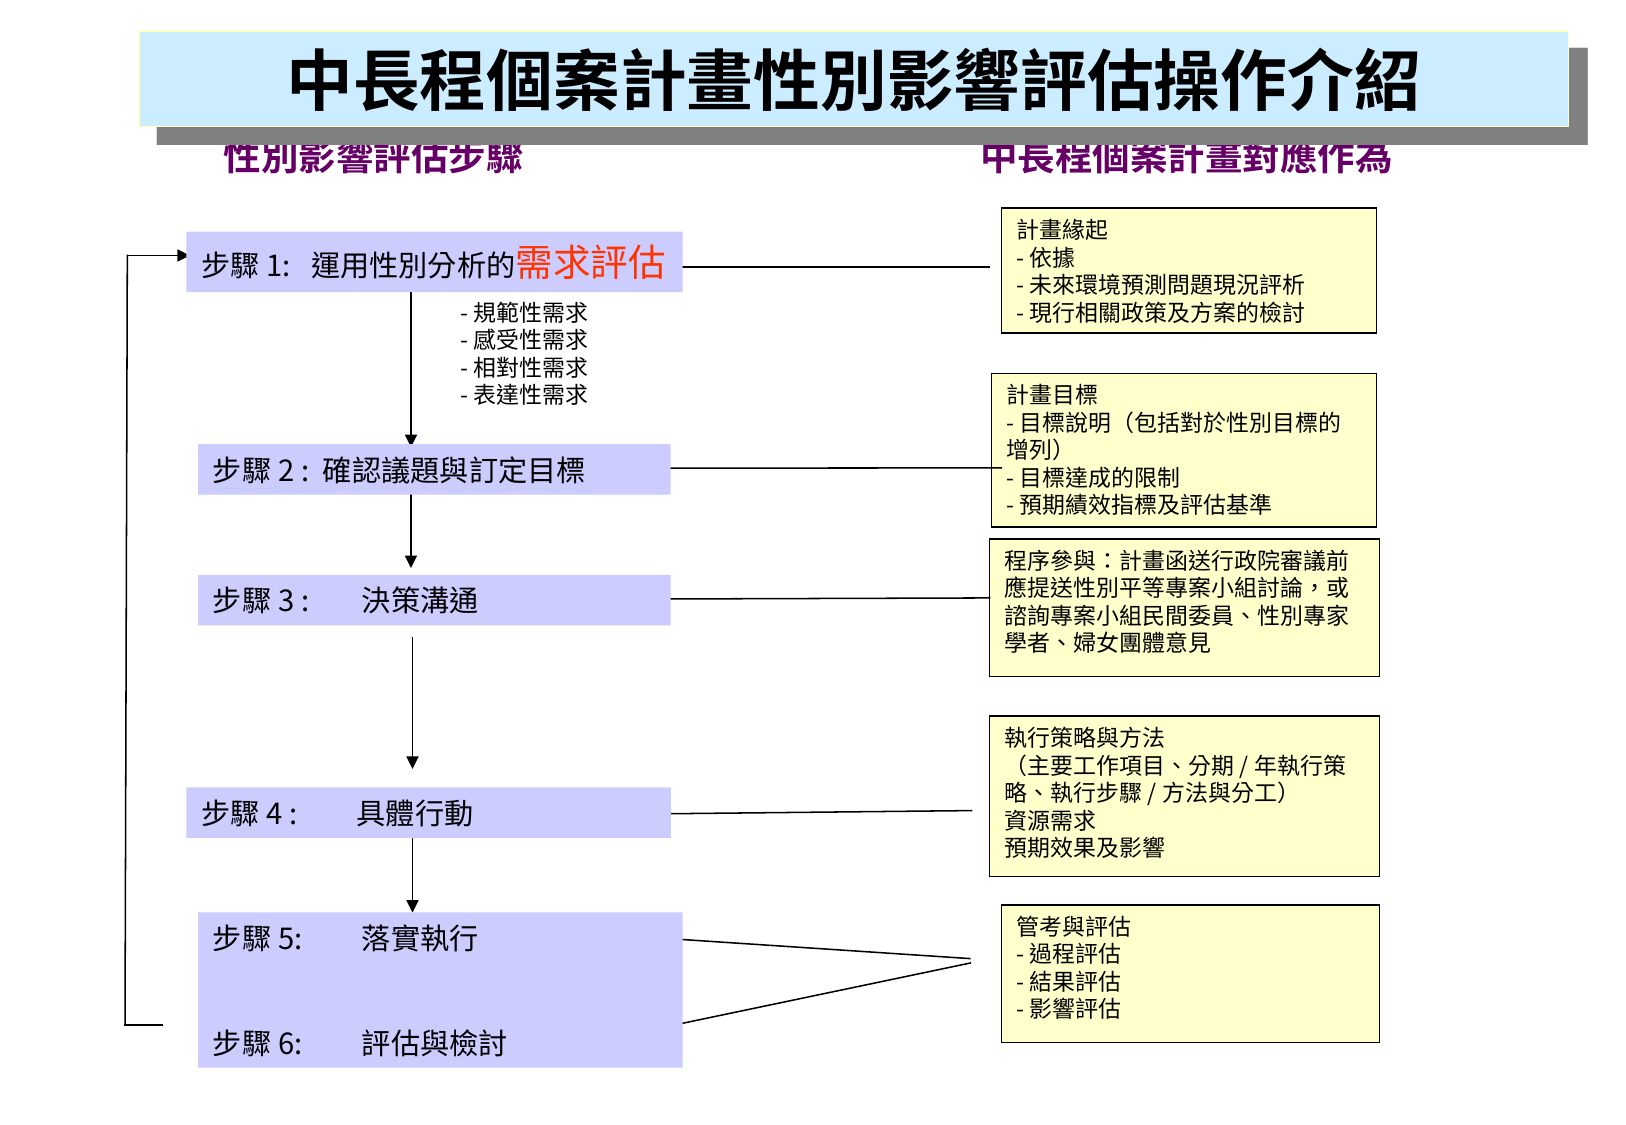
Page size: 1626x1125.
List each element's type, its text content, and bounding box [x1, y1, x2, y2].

text_box 性別影響評估步驟 中長程個案計畫對應作為 [151, 125, 1626, 231]
text_box 計畫緣起 -依據 -未來環境預測問題現況評析 -現行相關政策及方案的檢討 [1001, 231, 1377, 334]
text_box 中長程個案計畫性別影響評估操作介紹 [139, 30, 1569, 127]
text_box 步驟5: 落實執行 步驟6: 評估與檢討 [198, 912, 683, 1068]
text_box 步驟1: 運用性別分析的需求評估 [186, 231, 683, 293]
text_box 步驟4 : 具體行動 [186, 787, 671, 838]
text_box 步驟2 : 確認議題與訂定目標 [198, 444, 671, 495]
text_box -規範性需求 -感受性需求 -相對性需求 -表達性需求 [422, 290, 661, 444]
text_box 計畫目標 -目標說明（包括對於性別目標的增列） -目標達成的限制 -預期績效指標及評估基準 [991, 373, 1377, 528]
text_box 執行策略與方法 （主要工作項目、分期/年執行策略、執行步驟/方法與分工） 資源需求 預期效果及影響 [989, 716, 1380, 877]
text_box 步驟3 : 決策溝通 [198, 574, 671, 626]
text_box 程序參與：計畫函送行政院審議前應提送性別平等專案小組討論，或諮詢專案小組民間委員、性別專家學者、婦女團體意見 [989, 538, 1380, 677]
text_box 管考與評估 -過程評估 -結果評估 -影響評估 [1001, 904, 1380, 1043]
